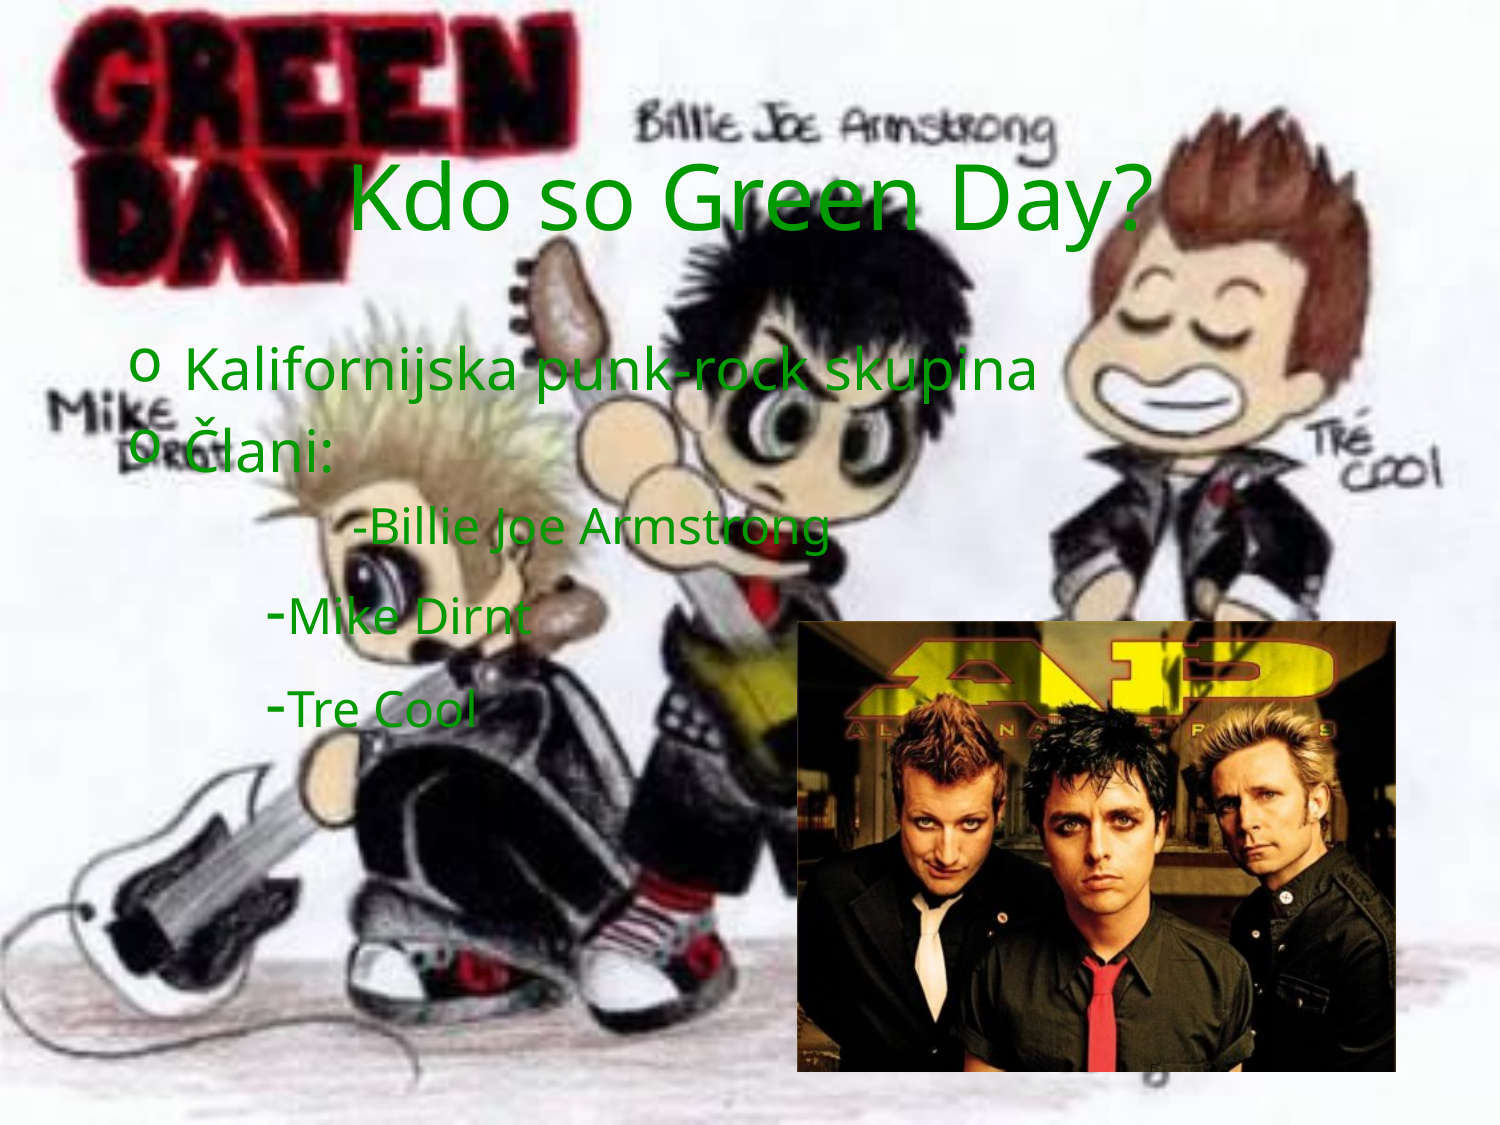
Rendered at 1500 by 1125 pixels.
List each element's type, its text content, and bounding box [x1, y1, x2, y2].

title Kdo so Green Day? [112, 99, 1388, 288]
list Kalifornijska punk-rock skupina Člani: -Billie Joe Armstrong -Mike Dirnt -Tre Cool [112, 324, 1388, 1000]
picture [0, 0, 1500, 1125]
